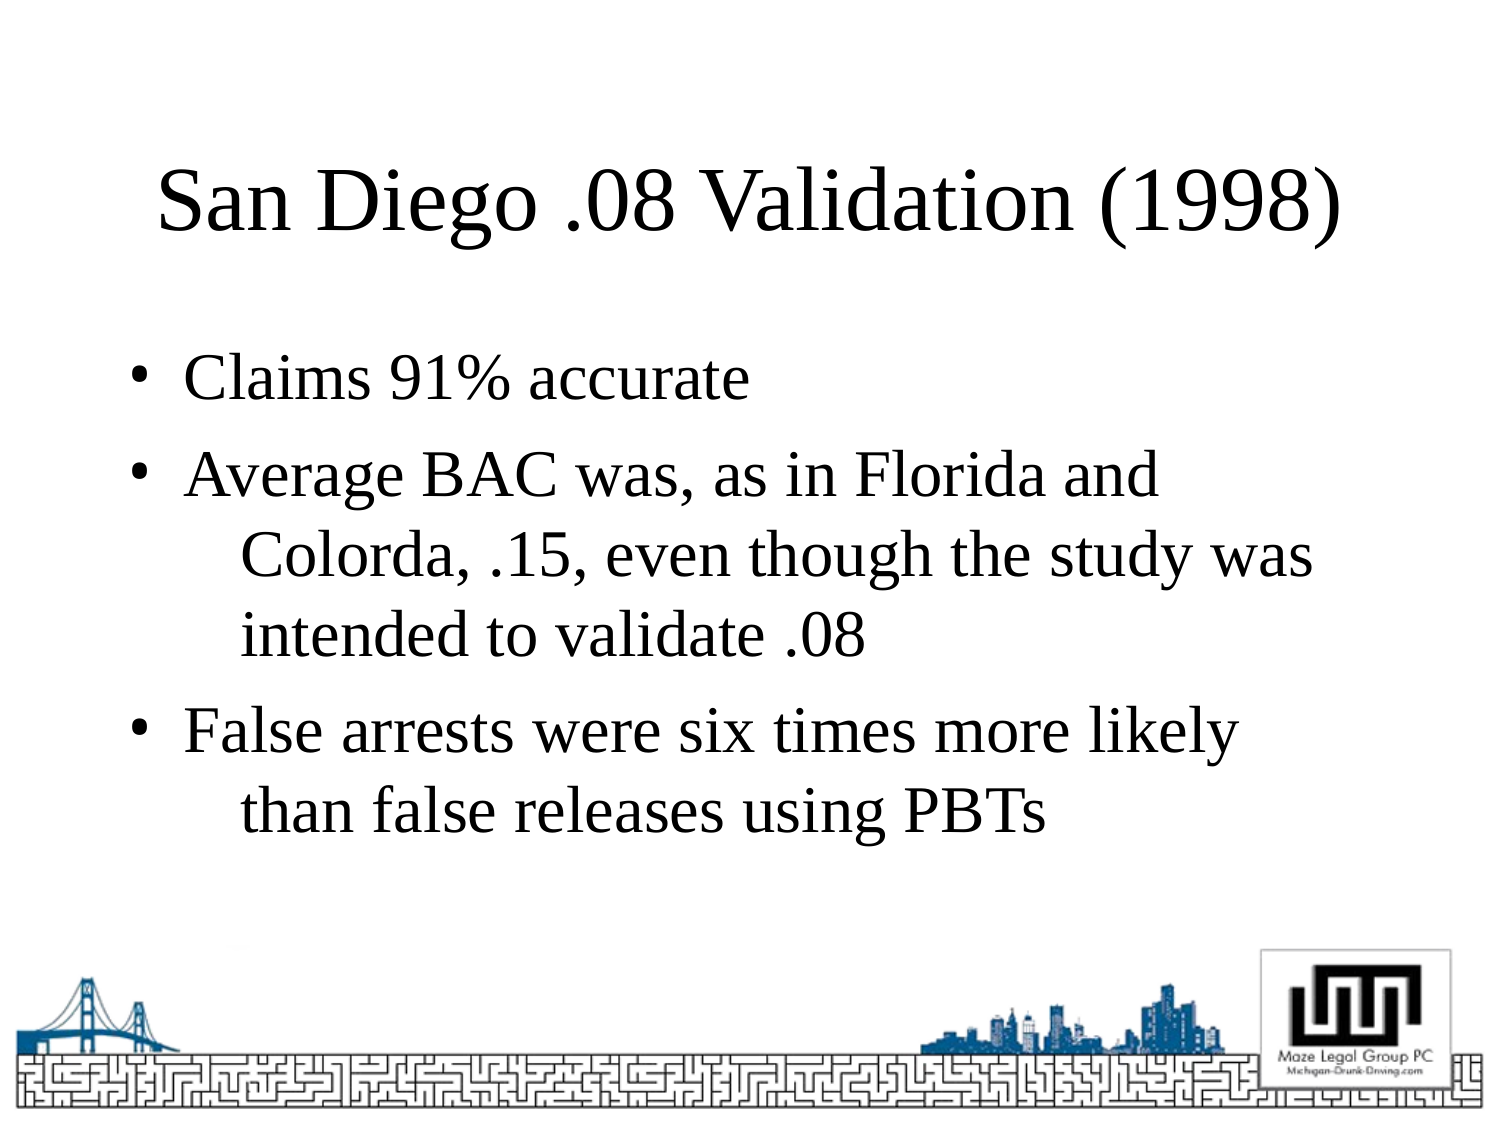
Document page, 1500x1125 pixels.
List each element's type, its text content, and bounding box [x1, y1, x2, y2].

list Claims 91% accurate Average BAC was, as in Florida and Colorda, .15, even though the study was intended to validate .08 False arrests were six times more likely than false releases using PBTs [112, 324, 1388, 1000]
title San Diego .08 Validation (1998) [112, 99, 1388, 288]
